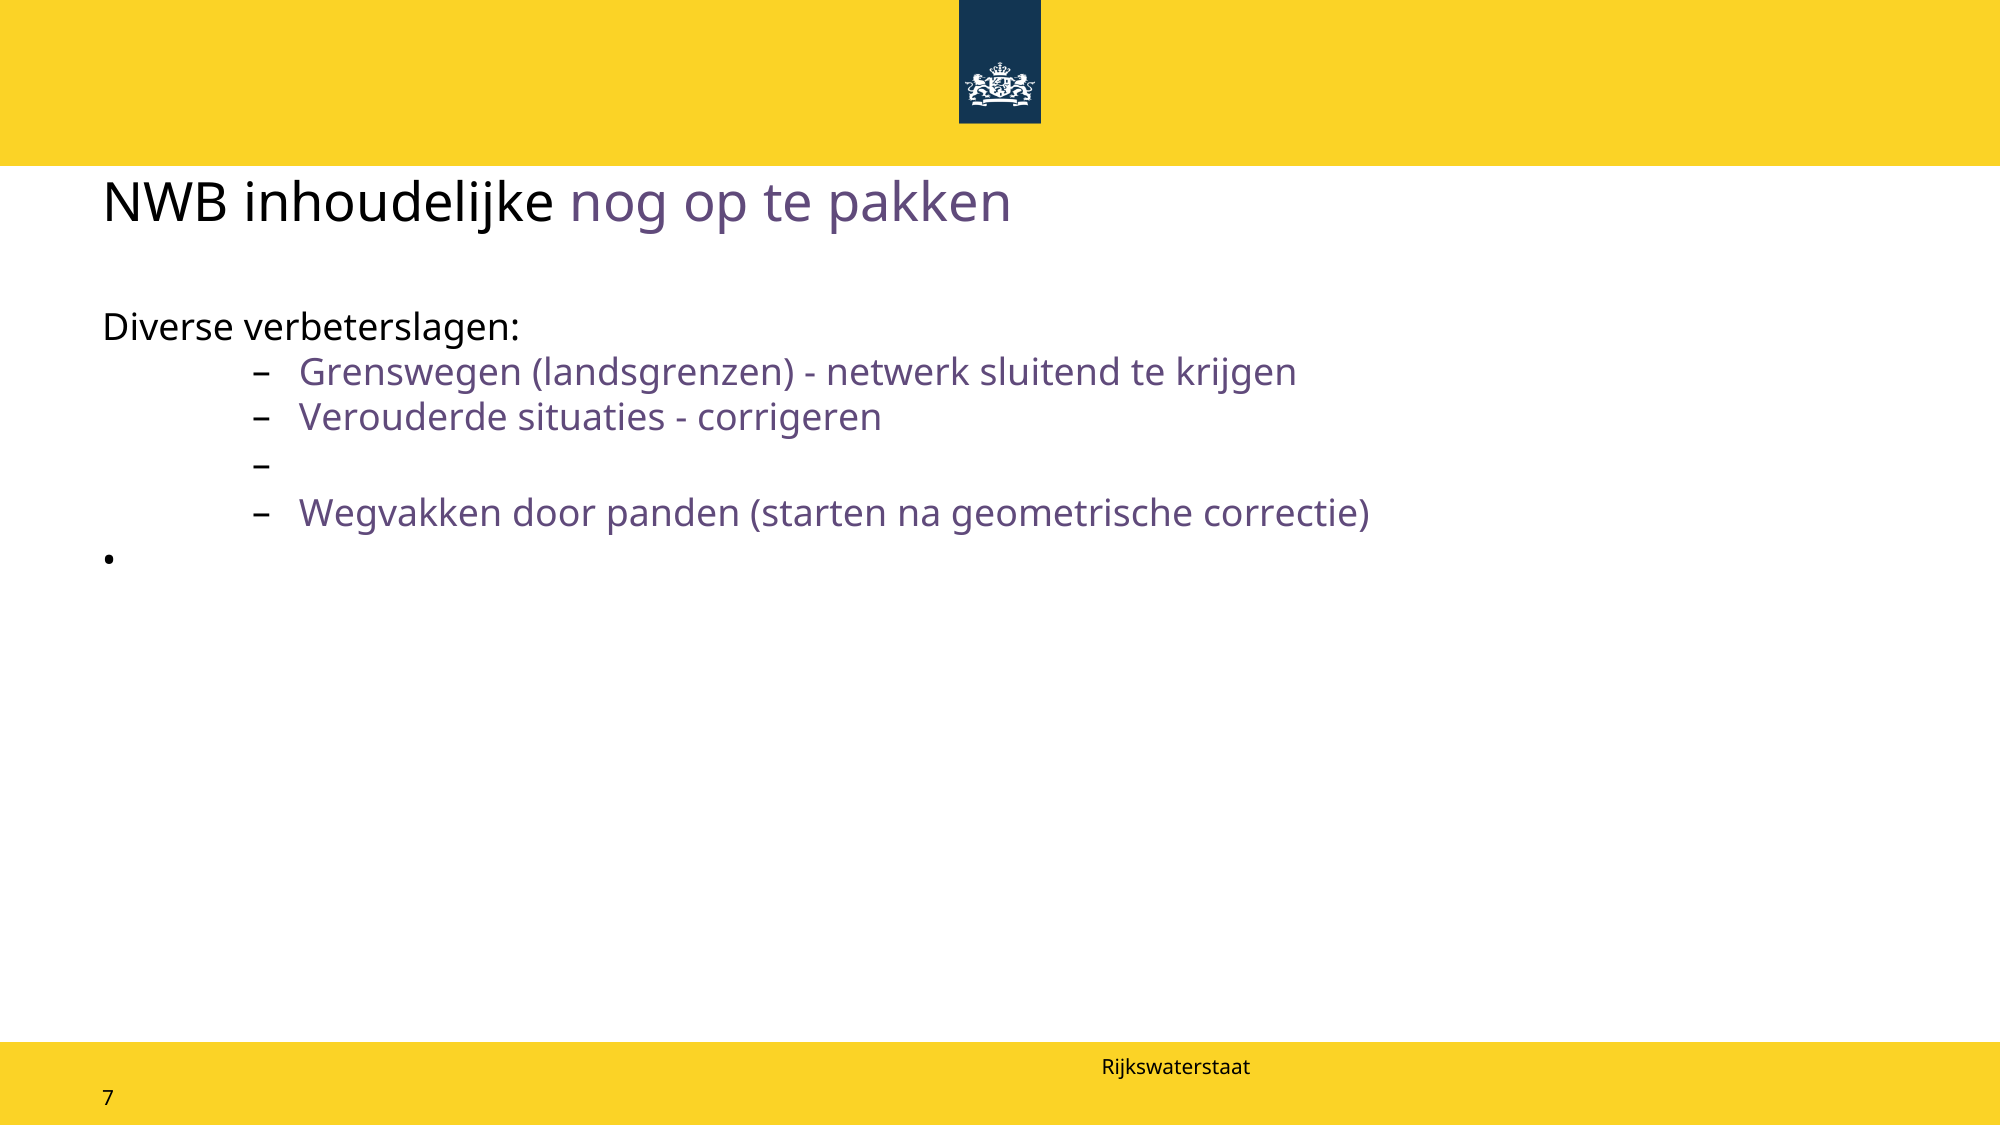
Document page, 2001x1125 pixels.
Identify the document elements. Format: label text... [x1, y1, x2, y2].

title NWB inhoudelijke nog op te pakken [102, 162, 1940, 244]
list Diverse verbeterslagen: Grenswegen (landsgrenzen) - netwerk sluitend te krijgen Verouderde situaties - corrigeren Wegvakken door panden (starten na geometrische correctie) [102, 302, 1940, 1019]
text_box 7 [102, 1084, 519, 1105]
